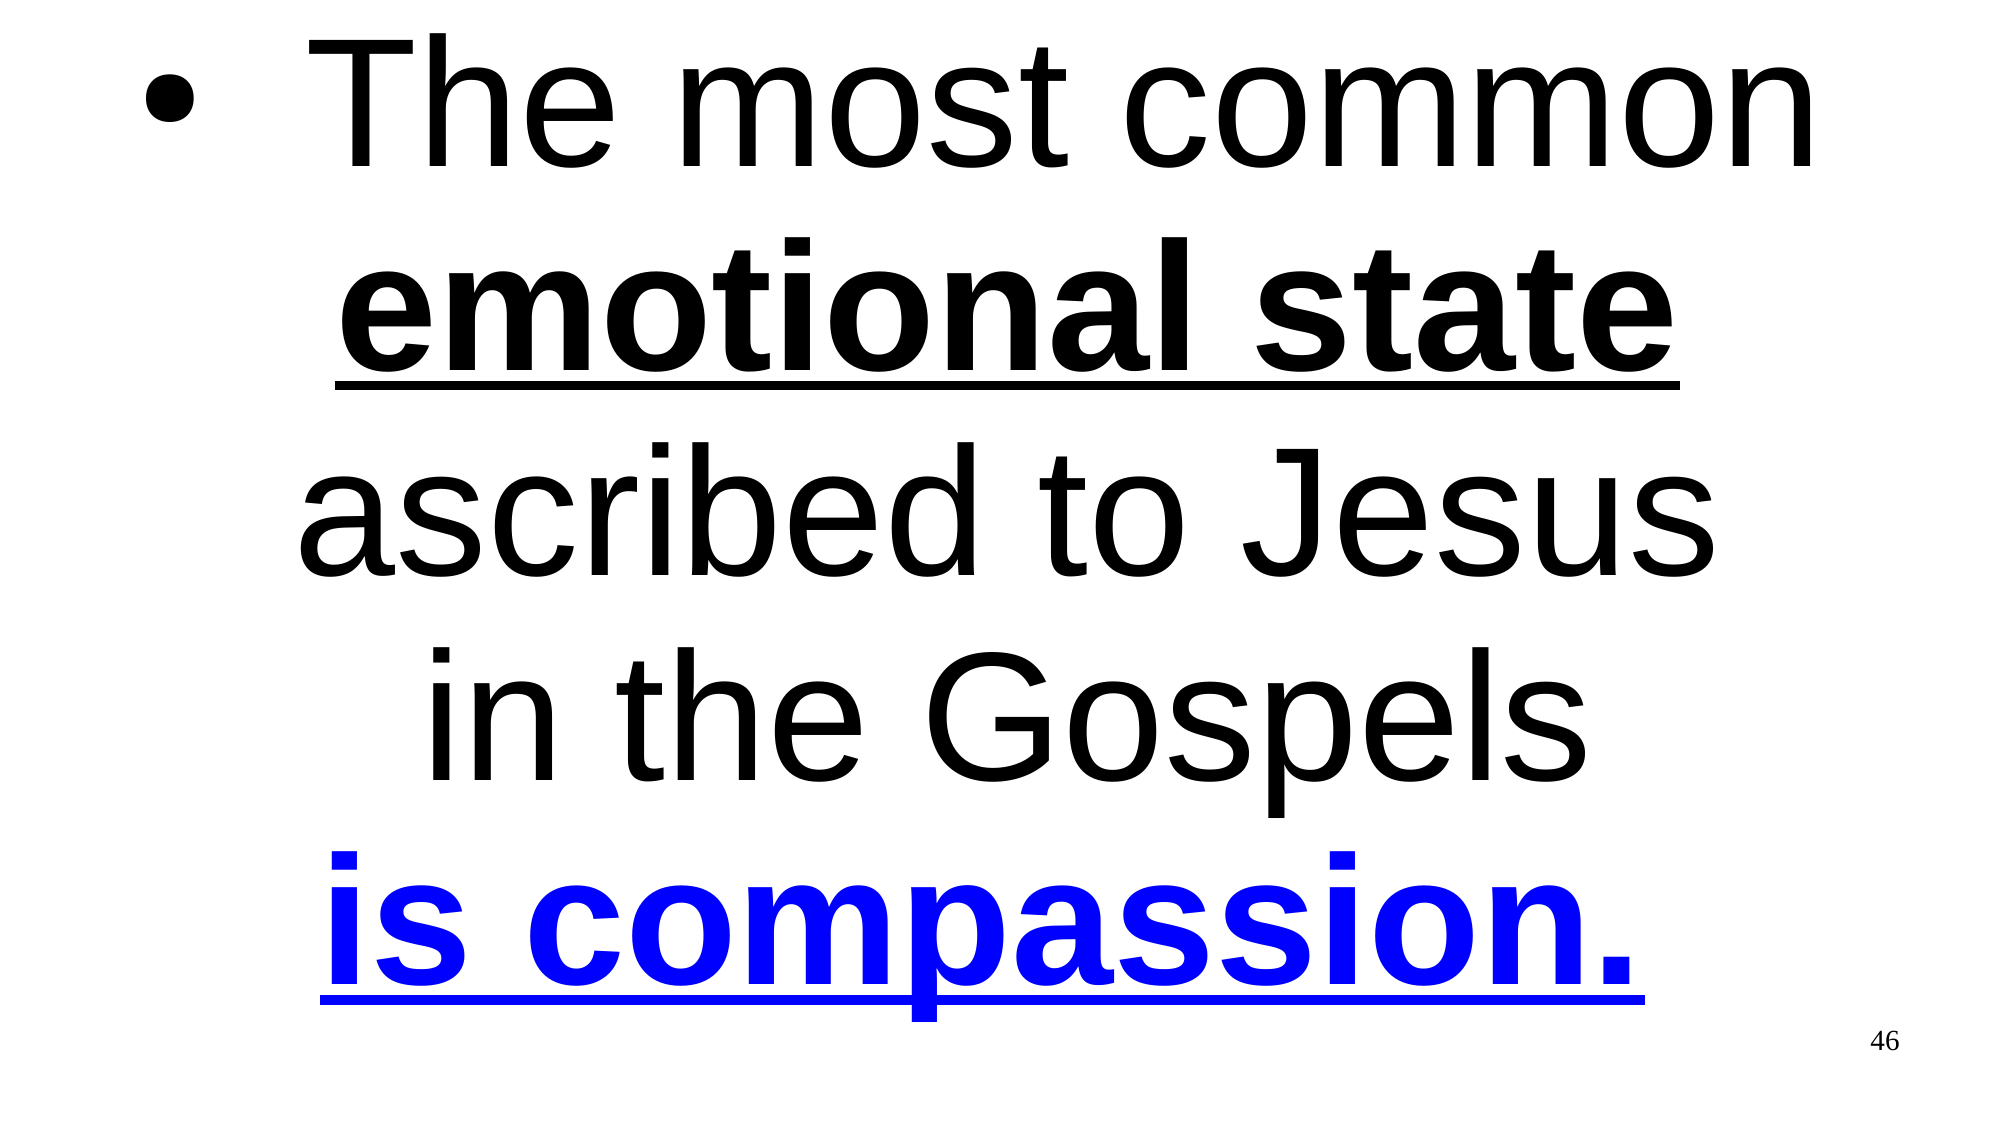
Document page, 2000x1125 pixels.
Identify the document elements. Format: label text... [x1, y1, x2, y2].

list The most common emotional state ascribed to Jesus in the Gospels is compassion. [0, 0, 1996, 1123]
